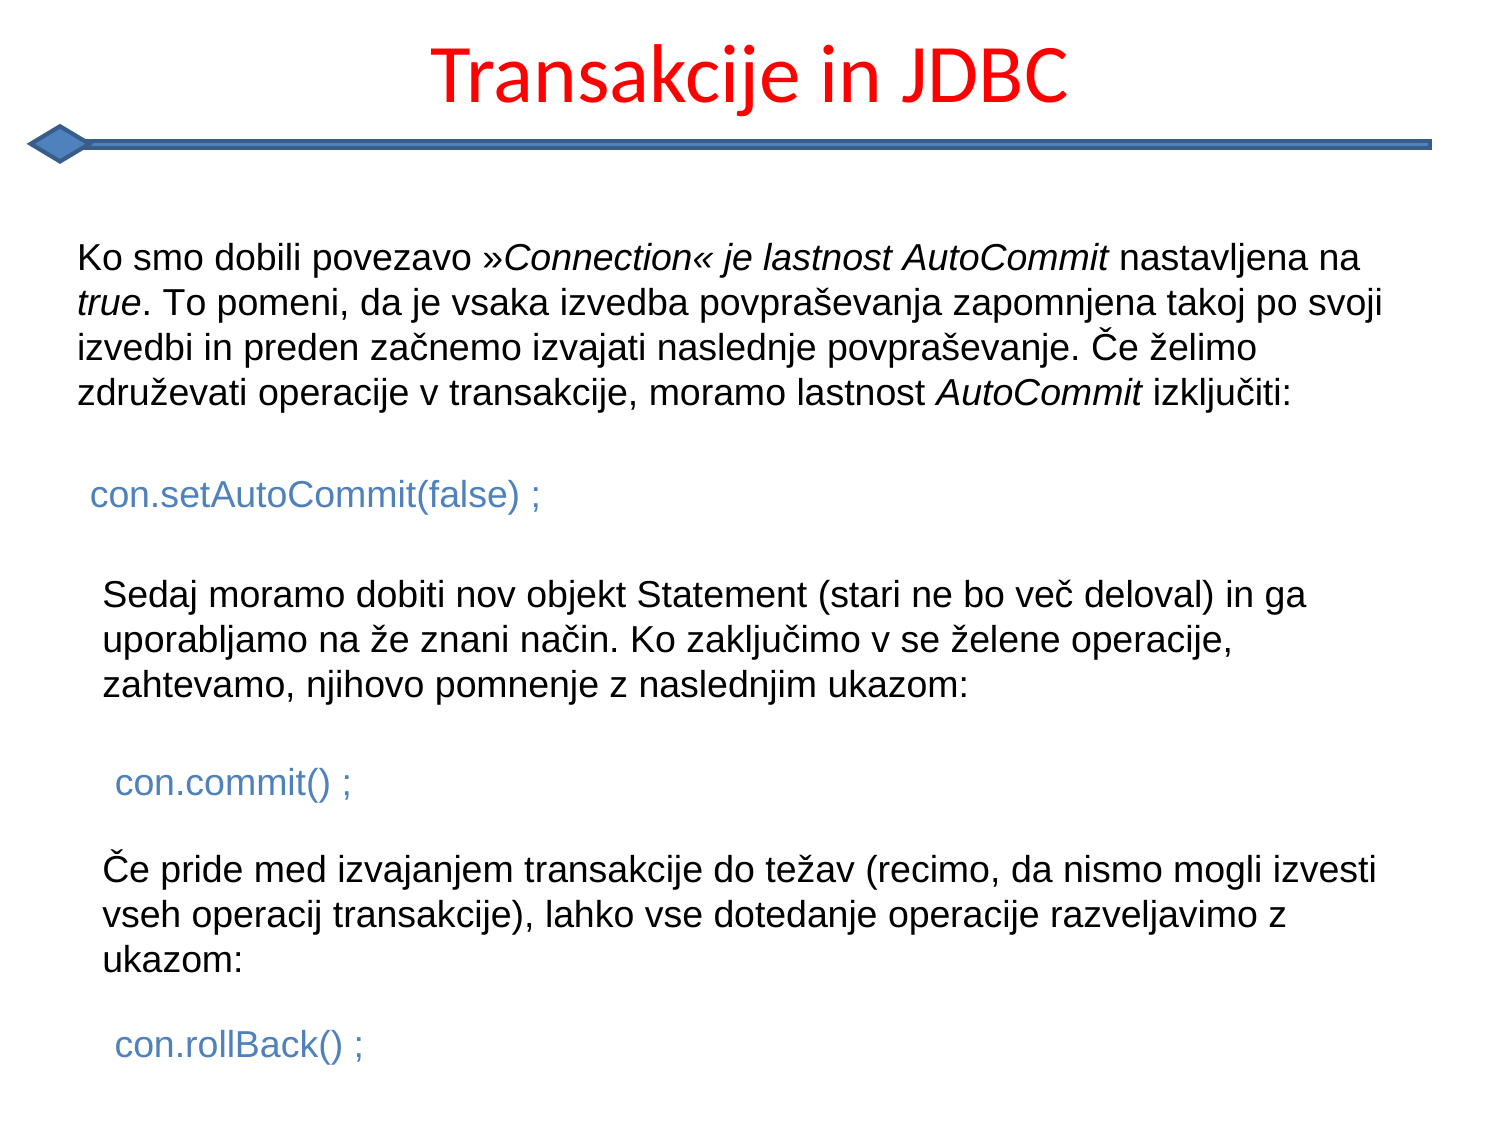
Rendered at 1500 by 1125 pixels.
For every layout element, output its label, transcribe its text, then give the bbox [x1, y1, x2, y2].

text_box con.rollBack() ; [99, 1012, 763, 1073]
text_box Sedaj moramo dobiti nov objekt Statement (stari ne bo več deloval) in ga uporabljamo na že znani način. Ko zaključimo v se želene operacije, zahtevamo, njihovo pomnenje z naslednjim ukazom: [87, 562, 1375, 758]
text_box Ko smo dobili povezavo »Connection« je lastnost AutoCommit nastavljena na true. To pomeni, da je vsaka izvedba povpraševanja zapomnjena takoj po svoji izvedbi in preden začnemo izvajati naslednje povpraševanje. Če želimo združevati operacije v transakcije, moramo lastnost AutoCommit izključiti: [62, 224, 1401, 466]
text_box Če pride med izvajanjem transakcije do težav (recimo, da nismo mogli izvesti vseh operacij transakcije), lahko vse dotedanje operacije razveljavimo z ukazom: [87, 837, 1438, 988]
text_box con.setAutoCommit(false) ; [74, 462, 1375, 523]
title Transakcije in JDBC [75, 0, 1426, 138]
text_box con.commit() ; [99, 749, 1076, 811]
